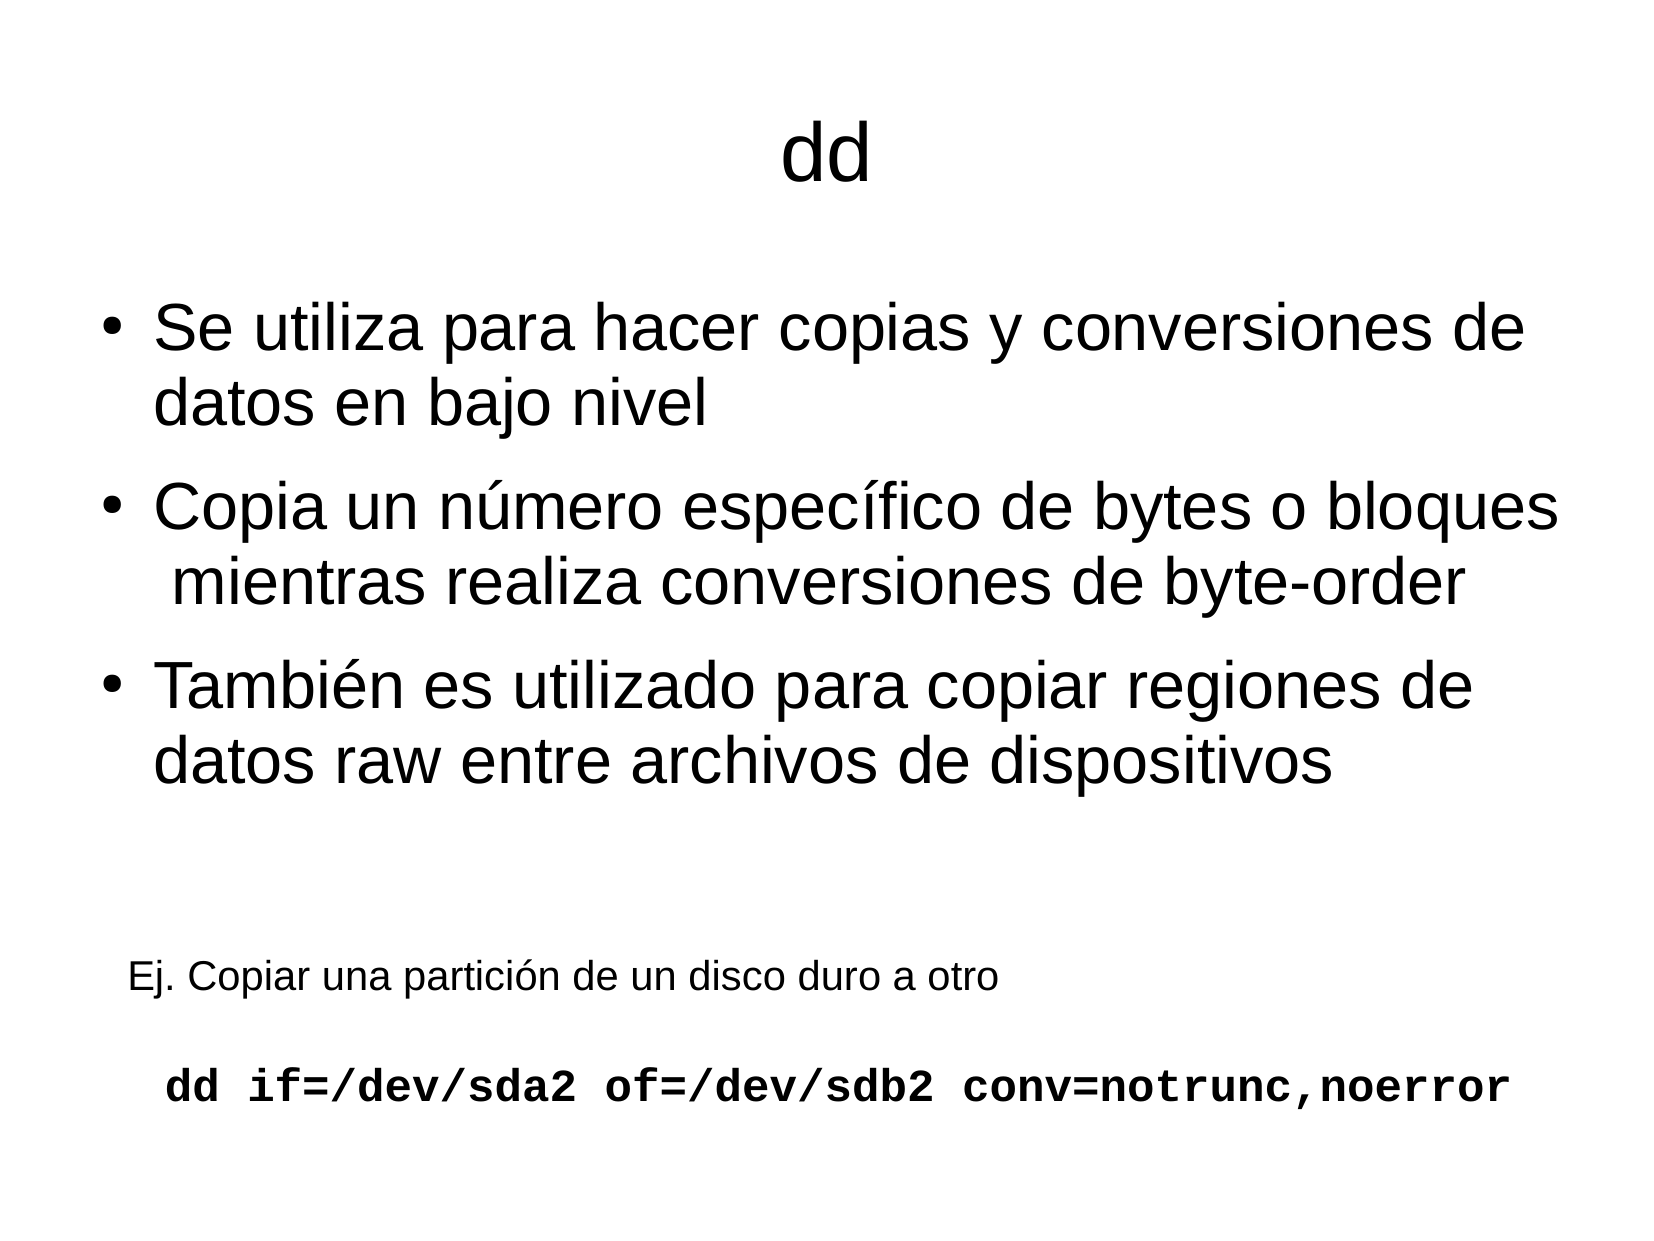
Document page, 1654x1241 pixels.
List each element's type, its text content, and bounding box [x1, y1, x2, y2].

text_box Ej. Copiar una partición de un disco duro a otro [112, 944, 1015, 1007]
title dd [82, 49, 1571, 257]
list Se utiliza para hacer copias y conversiones de datos en bajo nivel Copia un número específico de bytes o bloques mientras realiza conversiones de byte-order También es utilizado para copiar regiones de datos raw entre archivos de dispositivos [82, 290, 1571, 863]
text_box dd if=/dev/sda2 of=/dev/sdb2 conv=notrunc,noerror [150, 1055, 1528, 1123]
